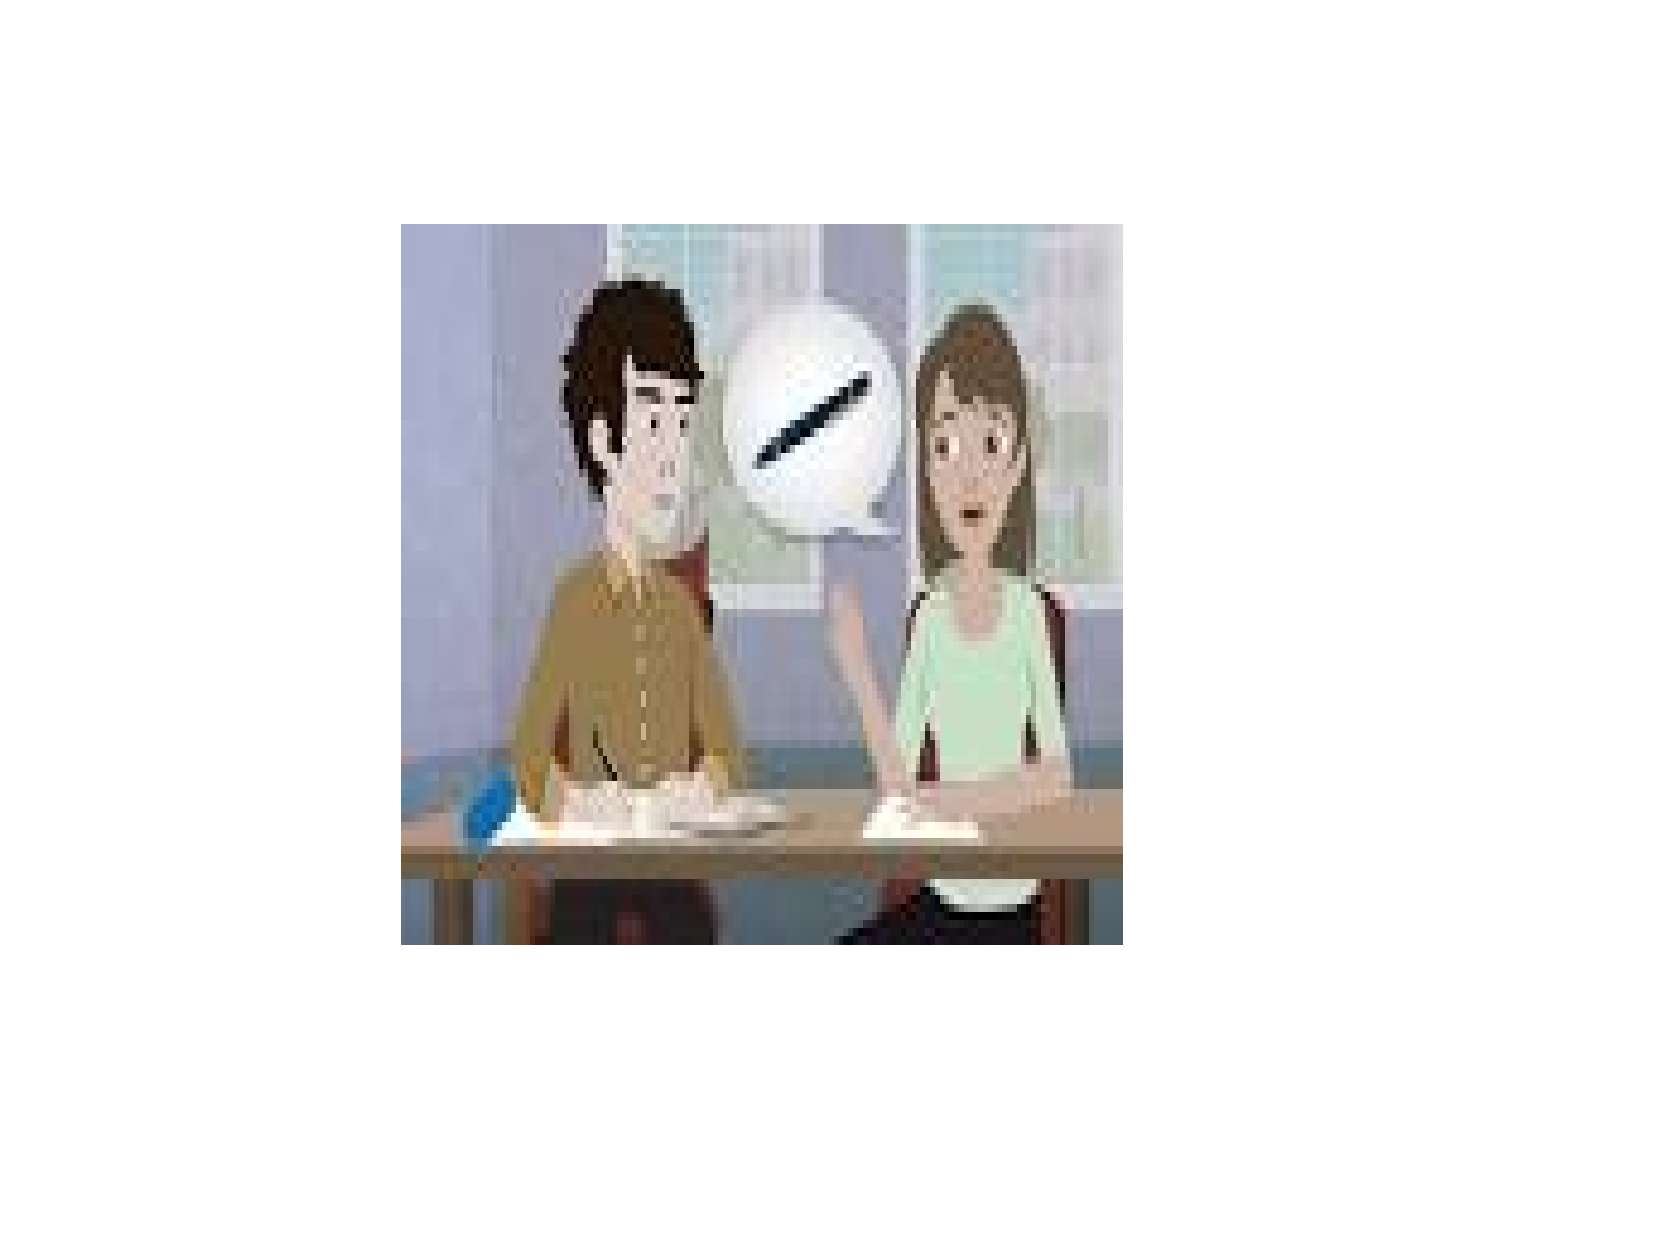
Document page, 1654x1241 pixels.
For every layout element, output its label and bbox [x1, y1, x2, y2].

picture [401, 224, 1123, 945]
